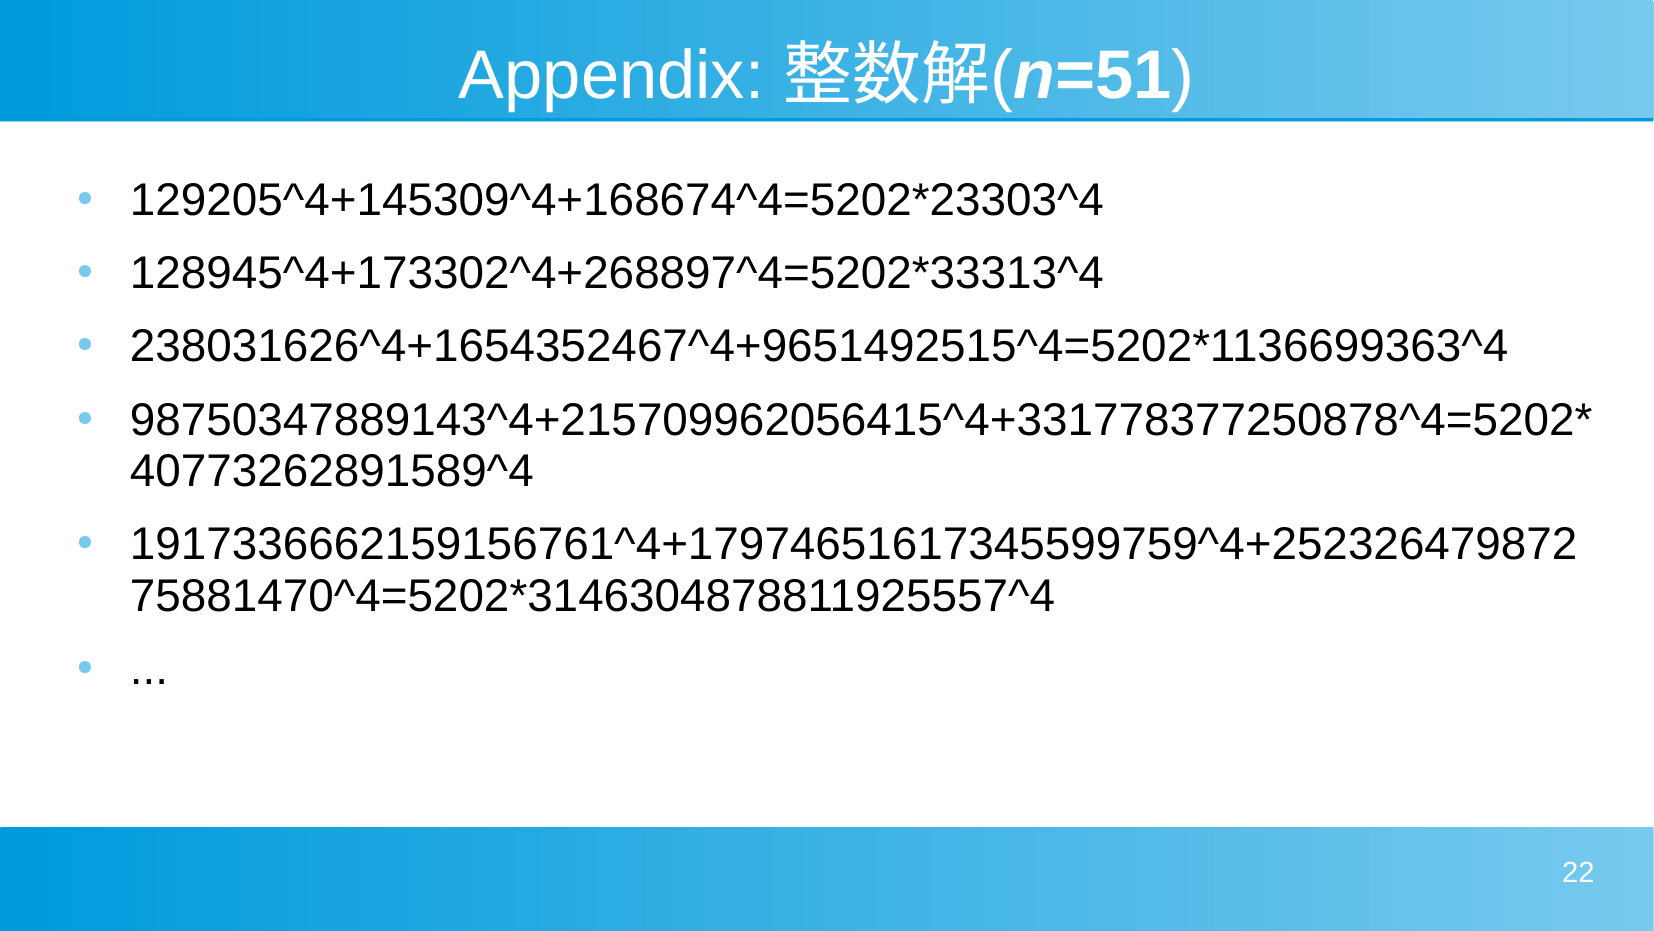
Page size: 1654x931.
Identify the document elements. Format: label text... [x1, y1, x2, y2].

title Appendix: 整数解(n=51) [59, 29, 1595, 108]
list 129205^4+145309^4+168674^4=5202*23303^4 128945^4+173302^4+268897^4=5202*33313^4 238031626^4+1654352467^4+9651492515^4=5202*1136699363^4 98750347889143^4+215709962056415^4+331778377250878^4=5202*40773262891589^4 1917336662159156761^4+17974651617345599759^4+25232647987275881470^4=5202*3146304878811925557^4 ... [59, 137, 1595, 798]
